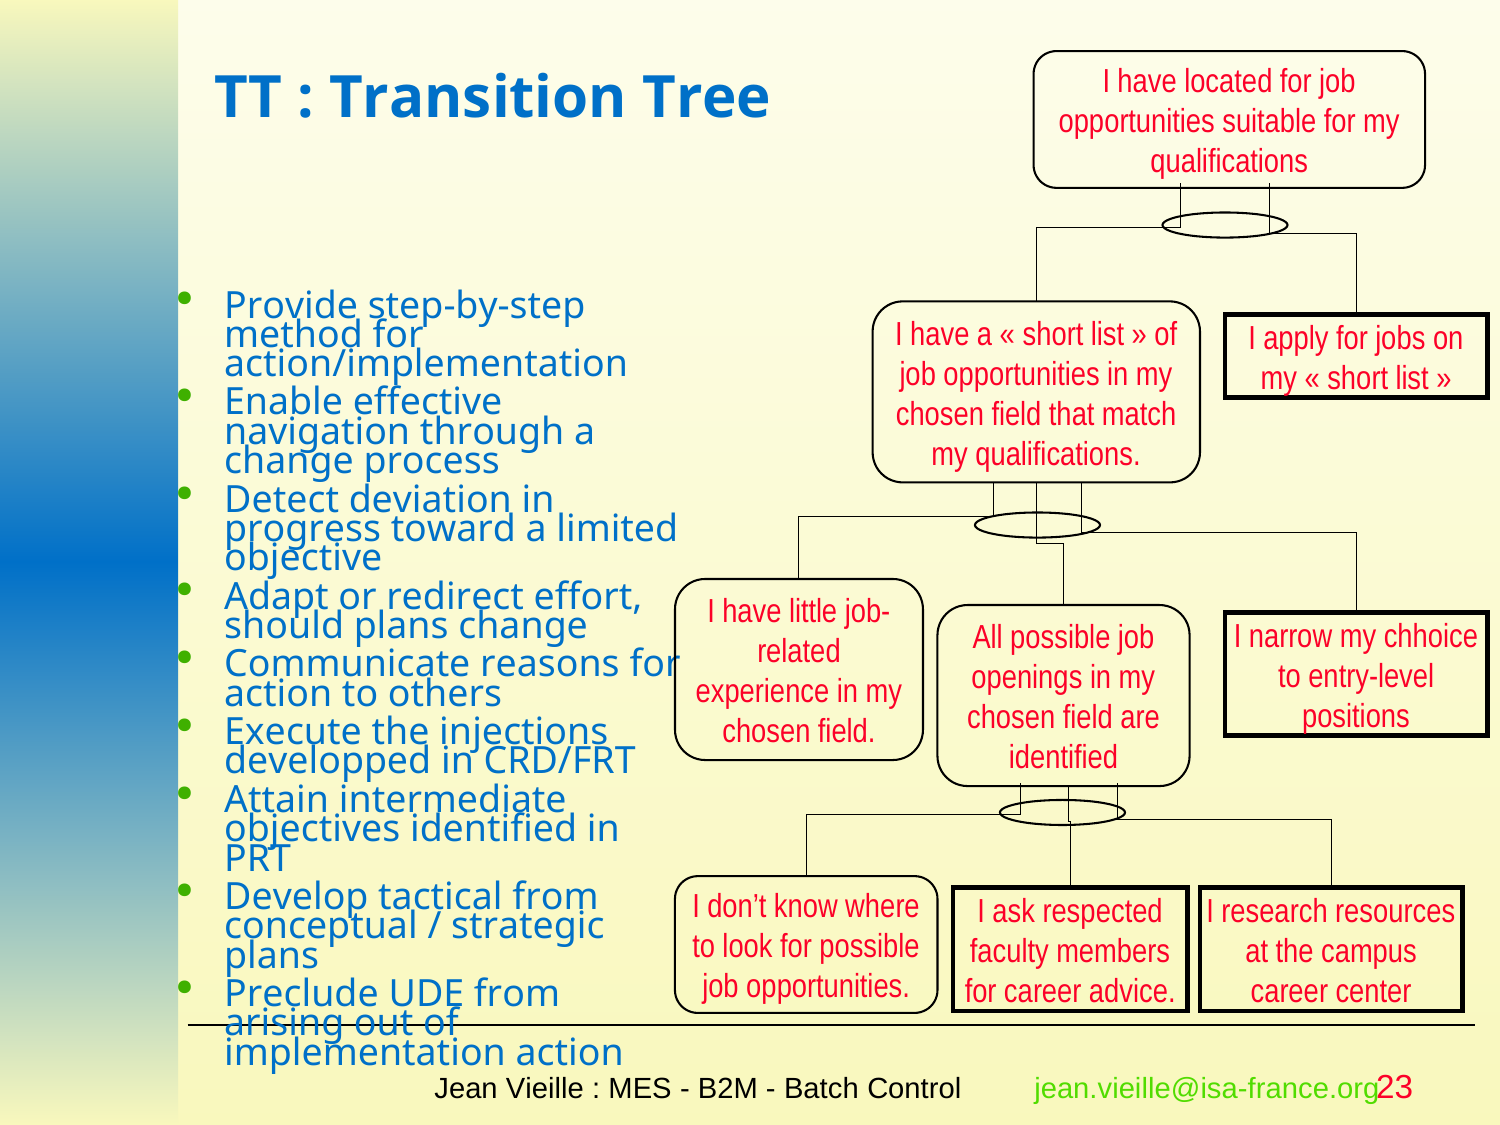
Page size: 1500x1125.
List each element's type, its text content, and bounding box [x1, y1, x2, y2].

title TT : Transition Tree [199, 24, 1466, 163]
text_box All possible job openings in my chosen field are identified [937, 605, 1190, 787]
text_box I have little job-related experience in my chosen field. [675, 578, 923, 761]
text_box I research resources at the campus career center [1199, 887, 1463, 1012]
text_box I narrow my chhoice to entry-level positions [1224, 612, 1488, 736]
text_box I have located for job opportunities suitable for my qualifications [1033, 51, 1426, 188]
text_box I apply for jobs on my « short list » [1224, 314, 1488, 398]
list Provide step-by-step method for action/implementation Enable effective navigation through a change process Detect deviation in progress toward a limited objective Adapt or redirect effort, should plans change Communicate reasons for action to others Execute the injections developped in CRD/FRT Attain intermediate objectives identified in PRT Develop tactical from conceptual / strategic plans Preclude UDE from arising out of implementation action [87, 287, 700, 1013]
text_box I have a « short list » of job opportunities in my chosen field that match my qualifications. [872, 301, 1201, 483]
text_box I don’t know where to look for possible job opportunities. [674, 876, 938, 1013]
text_box I ask respected faculty members for career advice. [953, 887, 1188, 1012]
